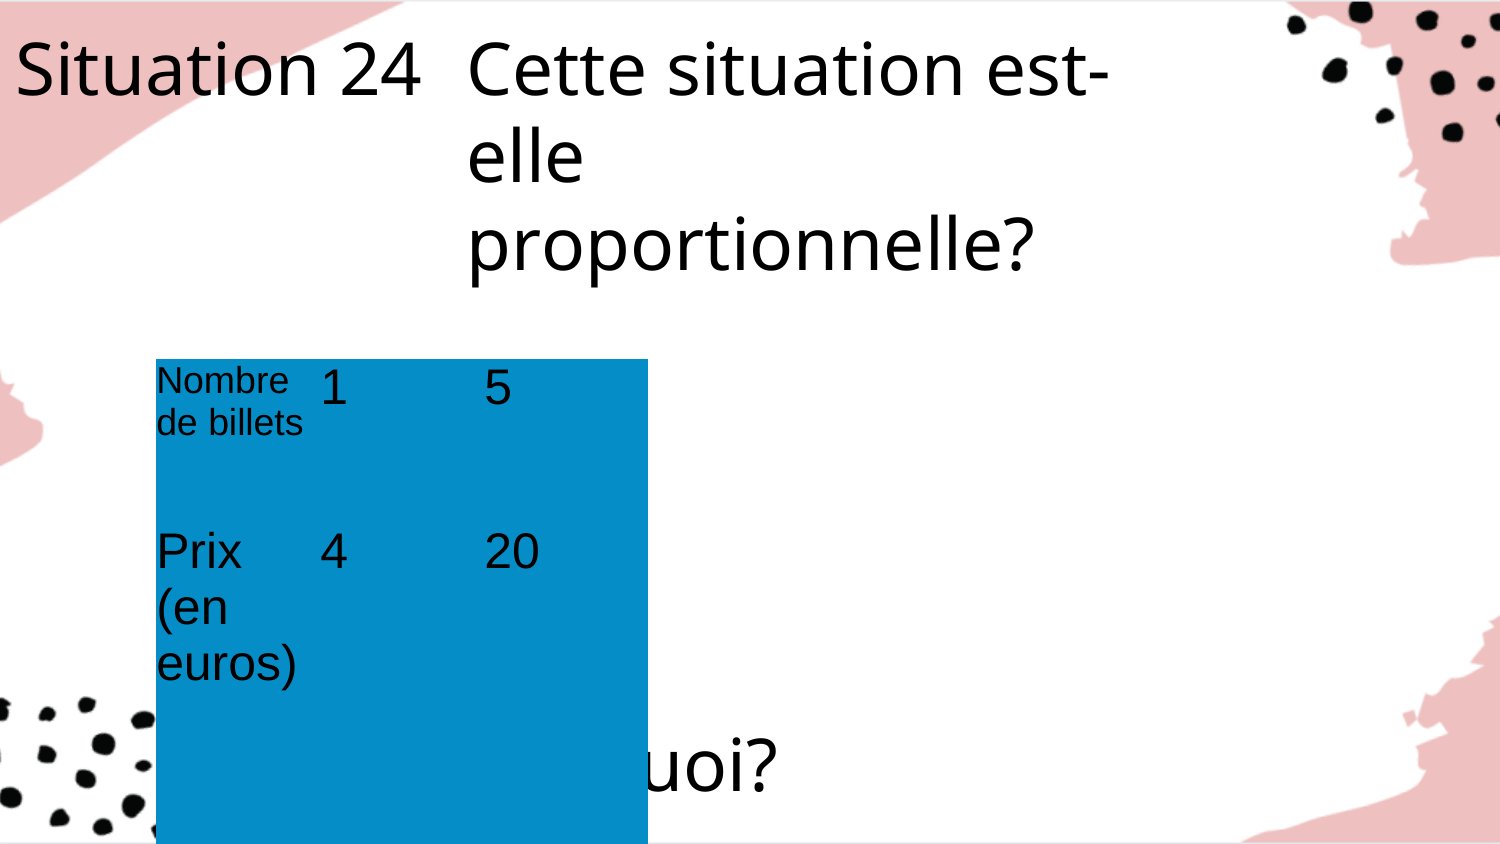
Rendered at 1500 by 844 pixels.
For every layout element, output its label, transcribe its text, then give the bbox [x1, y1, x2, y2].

table_header Nombre de billets [156, 359, 320, 523]
text_box Situation 24 [0, 7, 697, 127]
table_header 1 [320, 359, 484, 523]
table_header 5 [484, 359, 648, 523]
table_cell 4 [320, 523, 484, 844]
table_cell 20 [484, 523, 648, 844]
picture [0, 0, 1500, 844]
table_cell Prix (en euros) [156, 523, 320, 844]
text_box Pourquoi? [648, 703, 1112, 823]
text_box Cette situation est-elle proportionnelle? [697, 7, 1148, 127]
